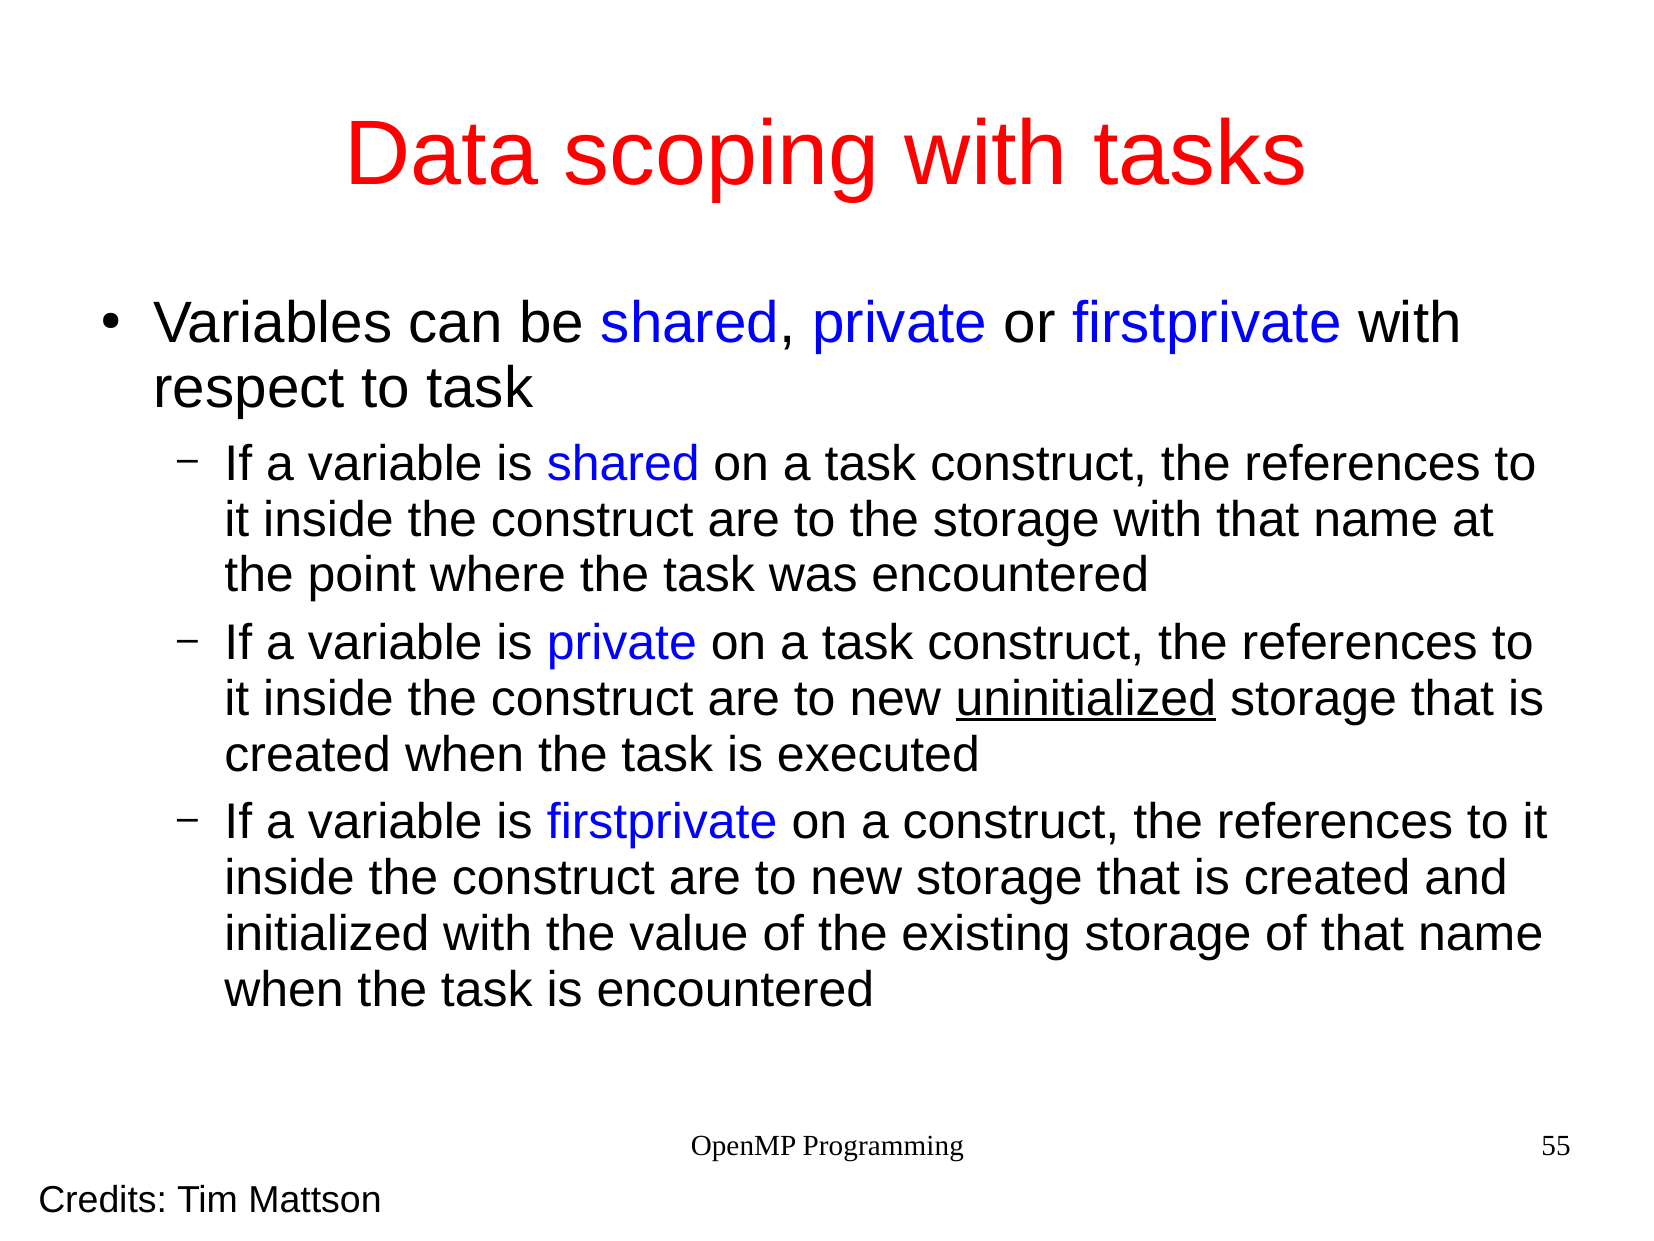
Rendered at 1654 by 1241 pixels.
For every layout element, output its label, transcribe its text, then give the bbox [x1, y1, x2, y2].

text_box Credits: Tim Mattson [23, 1171, 402, 1229]
list Variables can be shared, private or firstprivate with respect to task If a variable is shared on a task construct, the references to it inside the construct are to the storage with that name at the point where the task was encountered If a variable is private on a task construct, the references to it inside the construct are to new uninitialized storage that is created when the task is executed If a variable is firstprivate on a construct, the references to it inside the construct are to new storage that is created and initialized with the value of the existing storage of that name when the task is encountered [82, 290, 1571, 1109]
title Data scoping with tasks [82, 49, 1571, 257]
